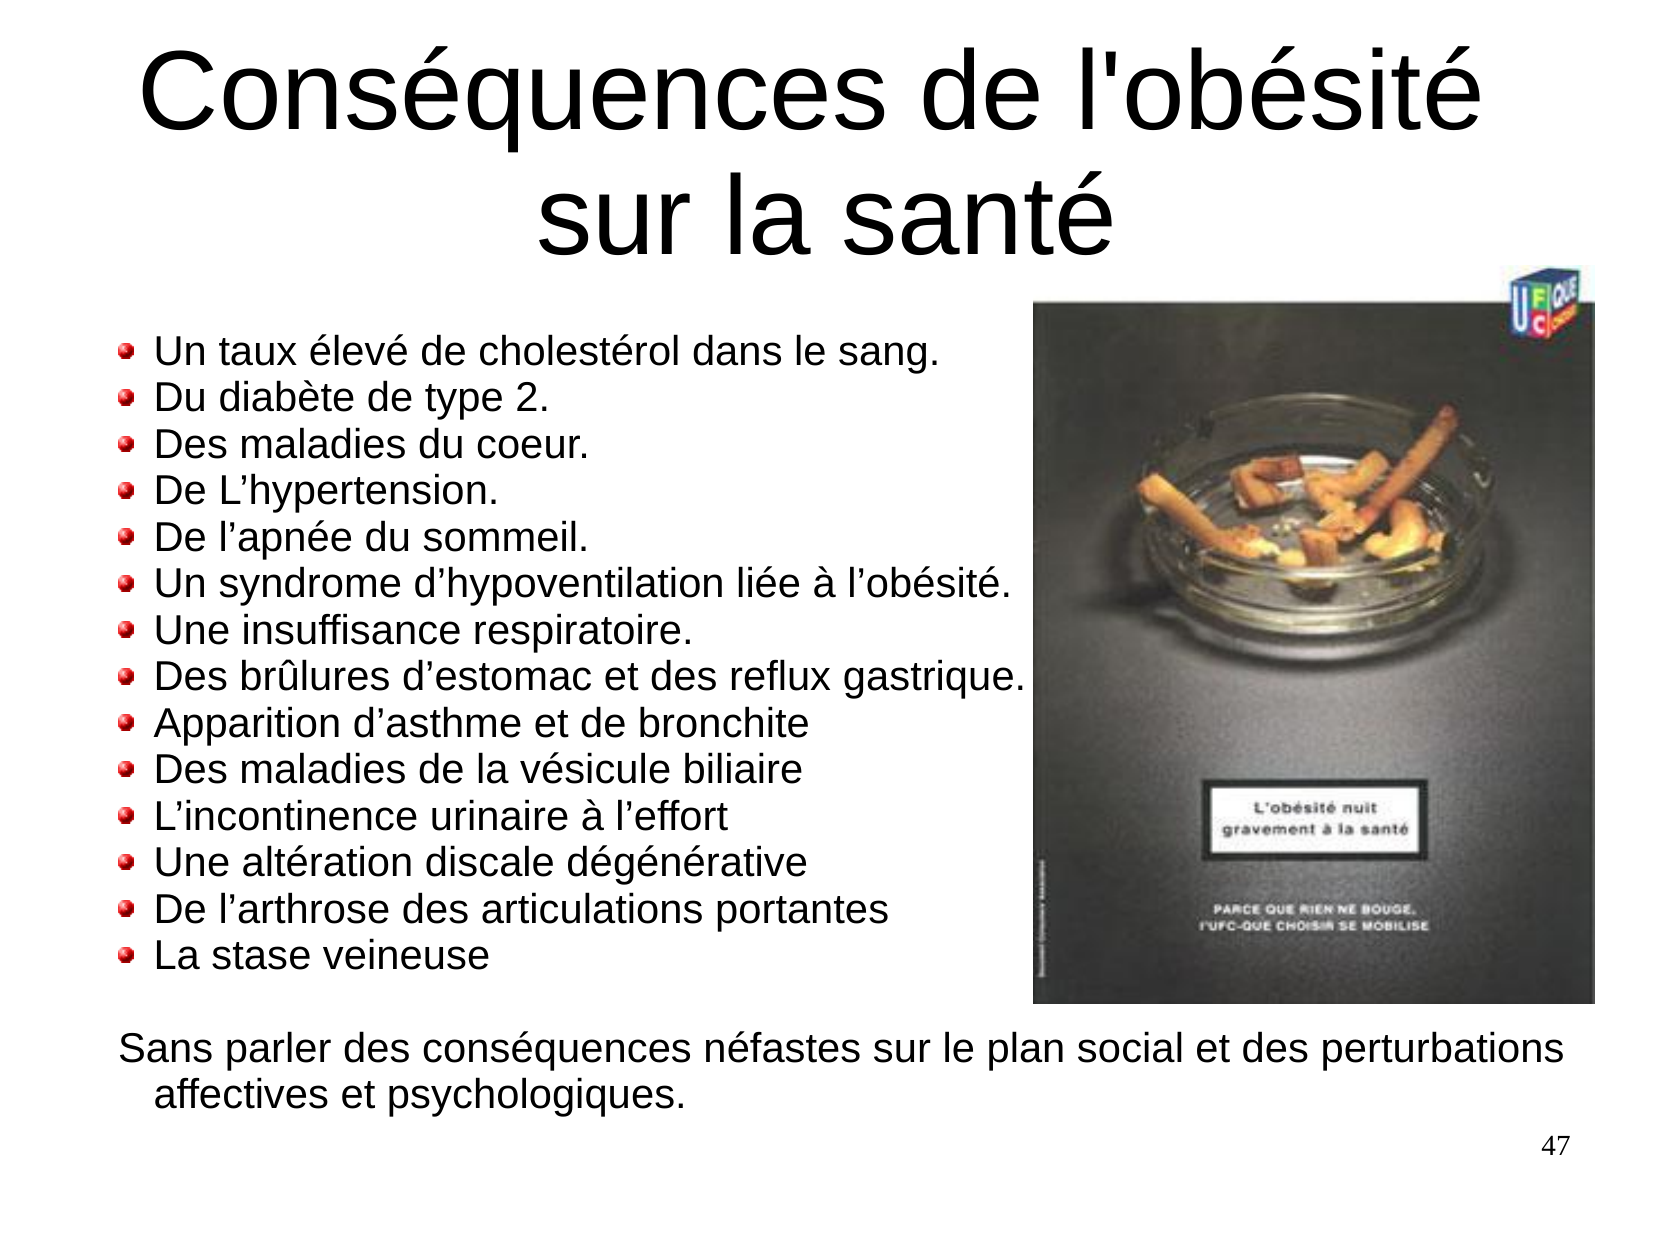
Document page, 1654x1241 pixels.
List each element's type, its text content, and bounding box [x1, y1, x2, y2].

picture [1033, 265, 1595, 1004]
title Conséquences de l'obésité sur la santé [82, 27, 1571, 278]
subtitle Un taux élevé de cholestérol dans le sang. Du diabète de type 2. Des maladies du coeur. De L’hypertension. De l’apnée du sommeil. Un syndrome d’hypoventilation liée à l’obésité. Une insuffisance respiratoire. Des brûlures d’estomac et des reflux gastrique. Apparition d’asthme et de bronchite Des maladies de la vésicule biliaire L’incontinence urinaire à l’effort Une altération discale dégénérative De l’arthrose des articulations portantes La stase veineuse Sans parler des conséquences néfastes sur le plan social et des perturbations affectives et psychologiques. [82, 278, 1571, 1121]
